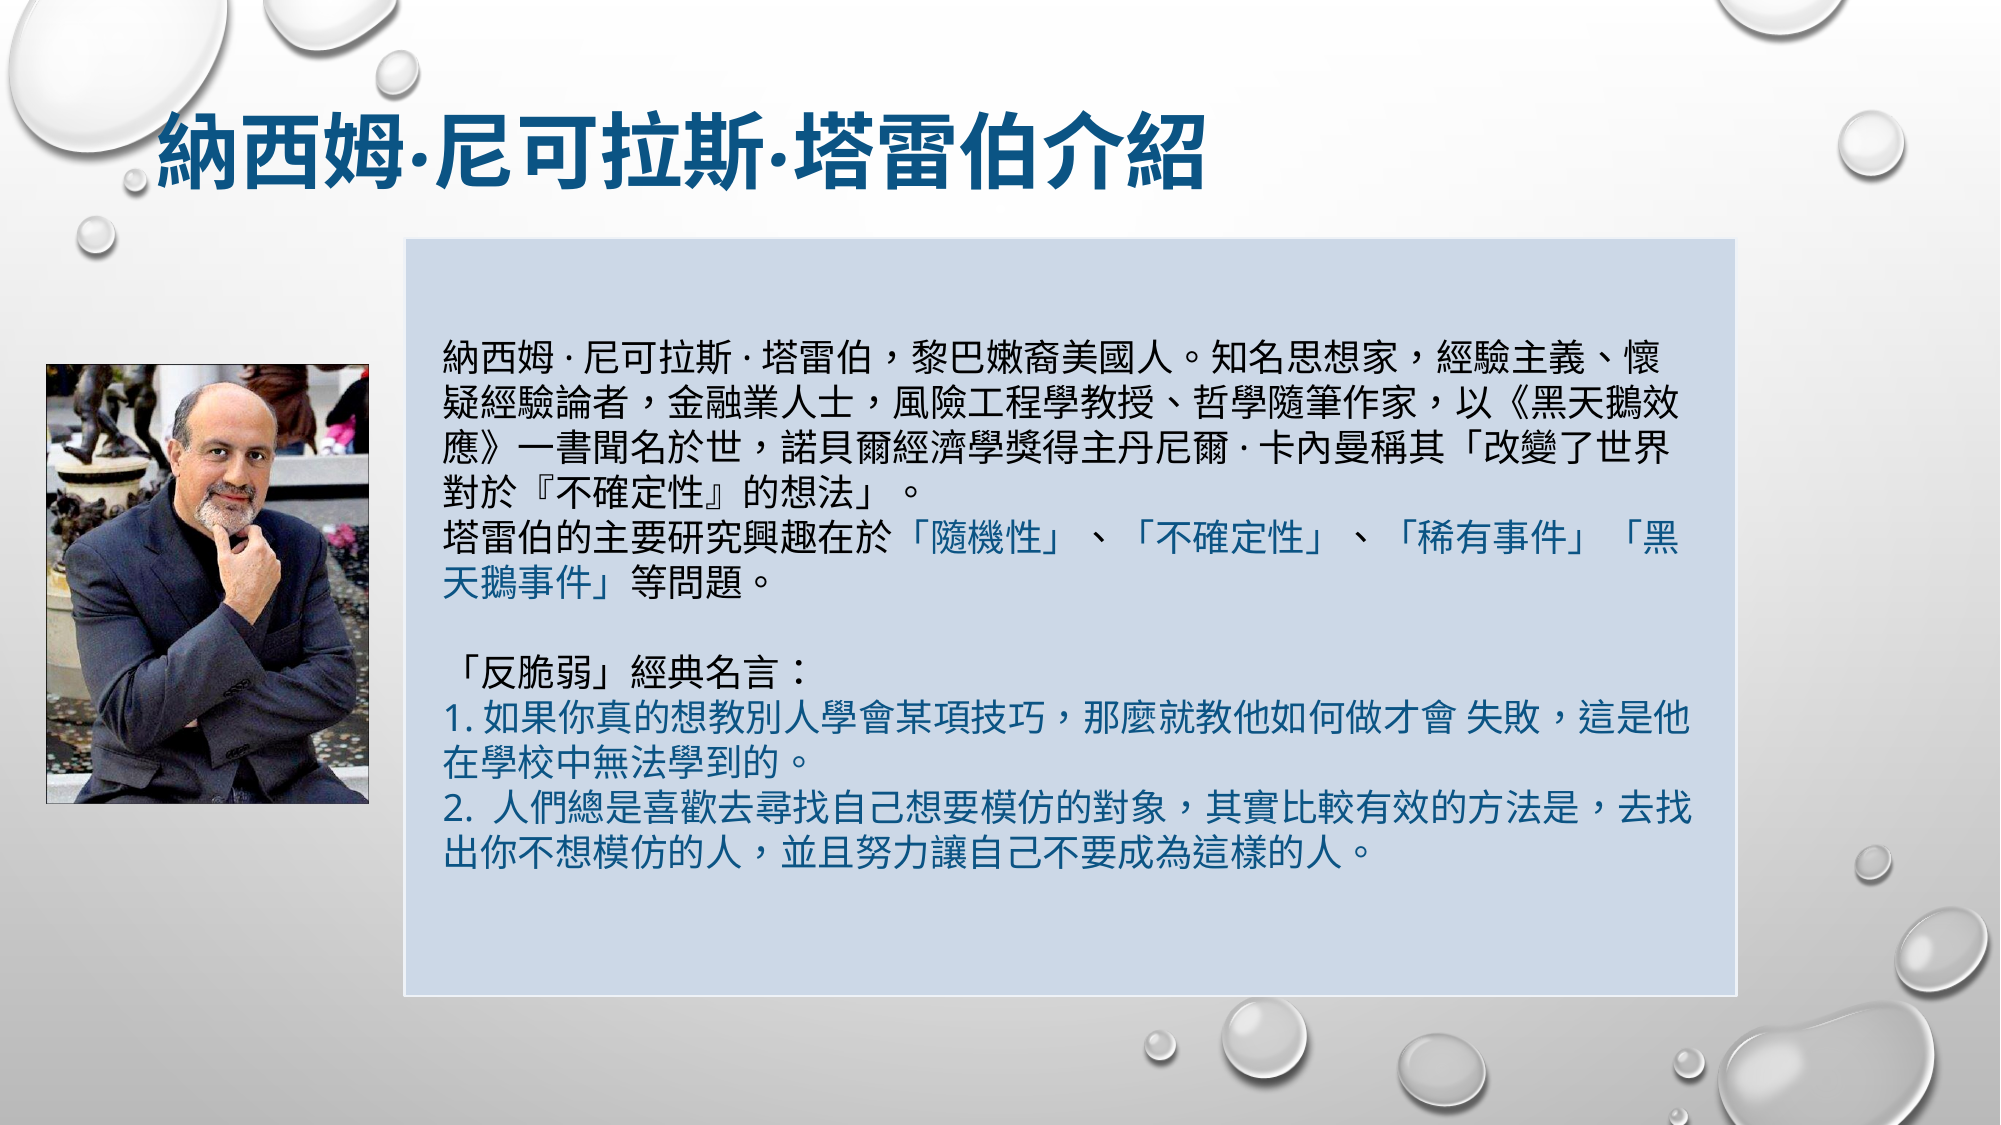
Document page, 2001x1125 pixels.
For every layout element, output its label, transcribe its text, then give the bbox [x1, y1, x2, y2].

text_box 納西姆·尼可拉斯·塔雷伯，黎巴嫩裔美國人。知名思想家，經驗主義、懷疑經驗論者，金融業人士，風險工程學教授、哲學隨筆作家，以《黑天鵝效應》一書聞名於世，諾貝爾經濟學獎得主丹尼爾·卡內曼稱其「改變了世界對於『不確定性』的想法」。 塔雷伯的主要研究興趣在於「隨機性」、「不確定性」、「稀有事件」「黑天鵝事件」等問題。 「反脆弱」經典名言： 1.如果你真的想教別人學會某項技巧，那麼就教他如何做才會 失敗，這是他在學校中無法學到的。 2. 人們總是喜歡去尋找自己想要模仿的對象，其實比較有效的方法是，去找出你不想模仿的人，並且努力讓自己不要成為這樣的人。 [427, 326, 1714, 882]
title 納西姆‧尼可拉斯‧塔雷伯介紹 [105, 83, 1282, 228]
text_box [404, 237, 1737, 997]
picture [0, 0, 2000, 1125]
